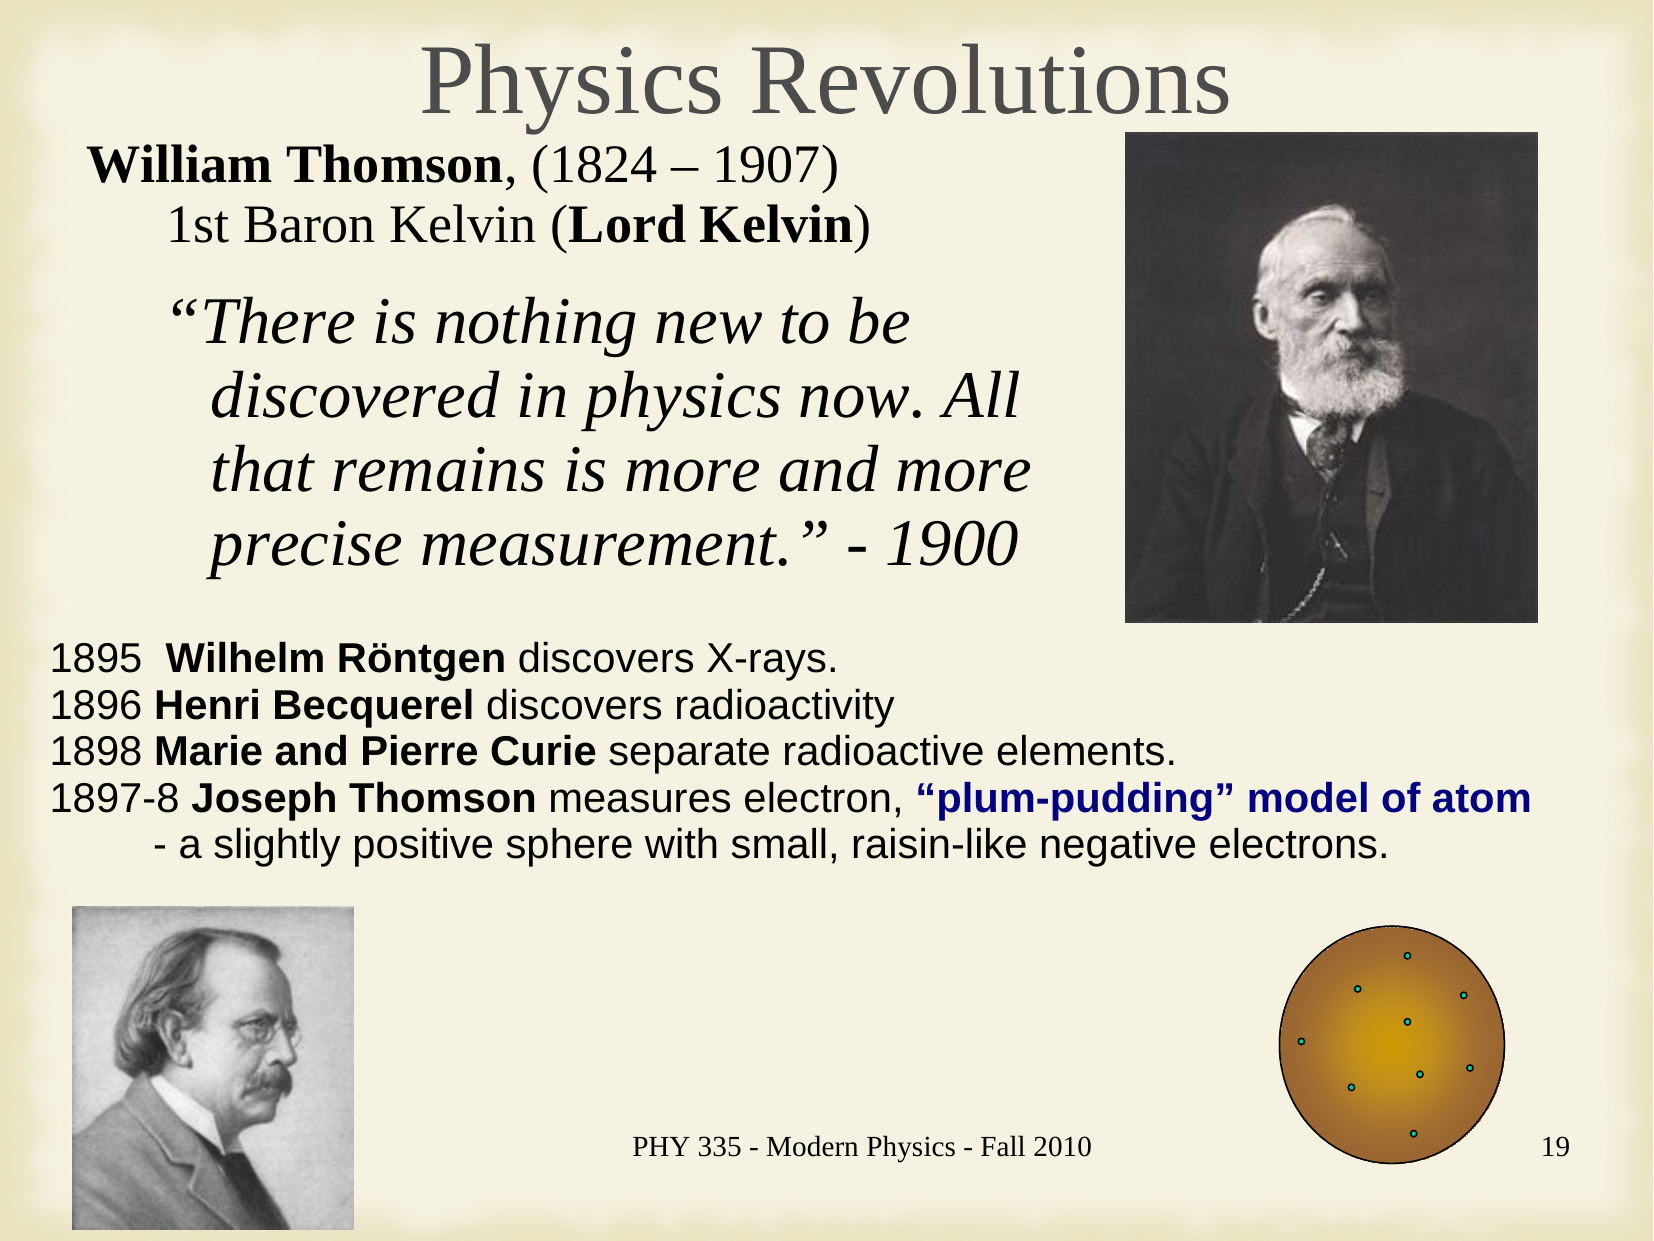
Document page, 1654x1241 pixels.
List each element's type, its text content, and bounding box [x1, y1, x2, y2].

title Physics Revolutions [82, 0, 1571, 184]
text_box 1895 Wilhelm Röntgen discovers X-rays. 1896 Henri Becquerel discovers radioactivity 1898 Marie and Pierre Curie separate radioactive elements. 1897-8 Joseph Thomson measures electron, “plum-pudding” model of atom - a slightly positive sphere with small, raisin-like negative electrons. [34, 627, 1621, 881]
list William Thomson, (1824 – 1907) 1st Baron Kelvin (Lord Kelvin) “There is nothing new to be discovered in physics now. All that remains is more and more precise measurement.” - 1900 [68, 134, 1082, 627]
picture [0, 0, 1653, 1241]
